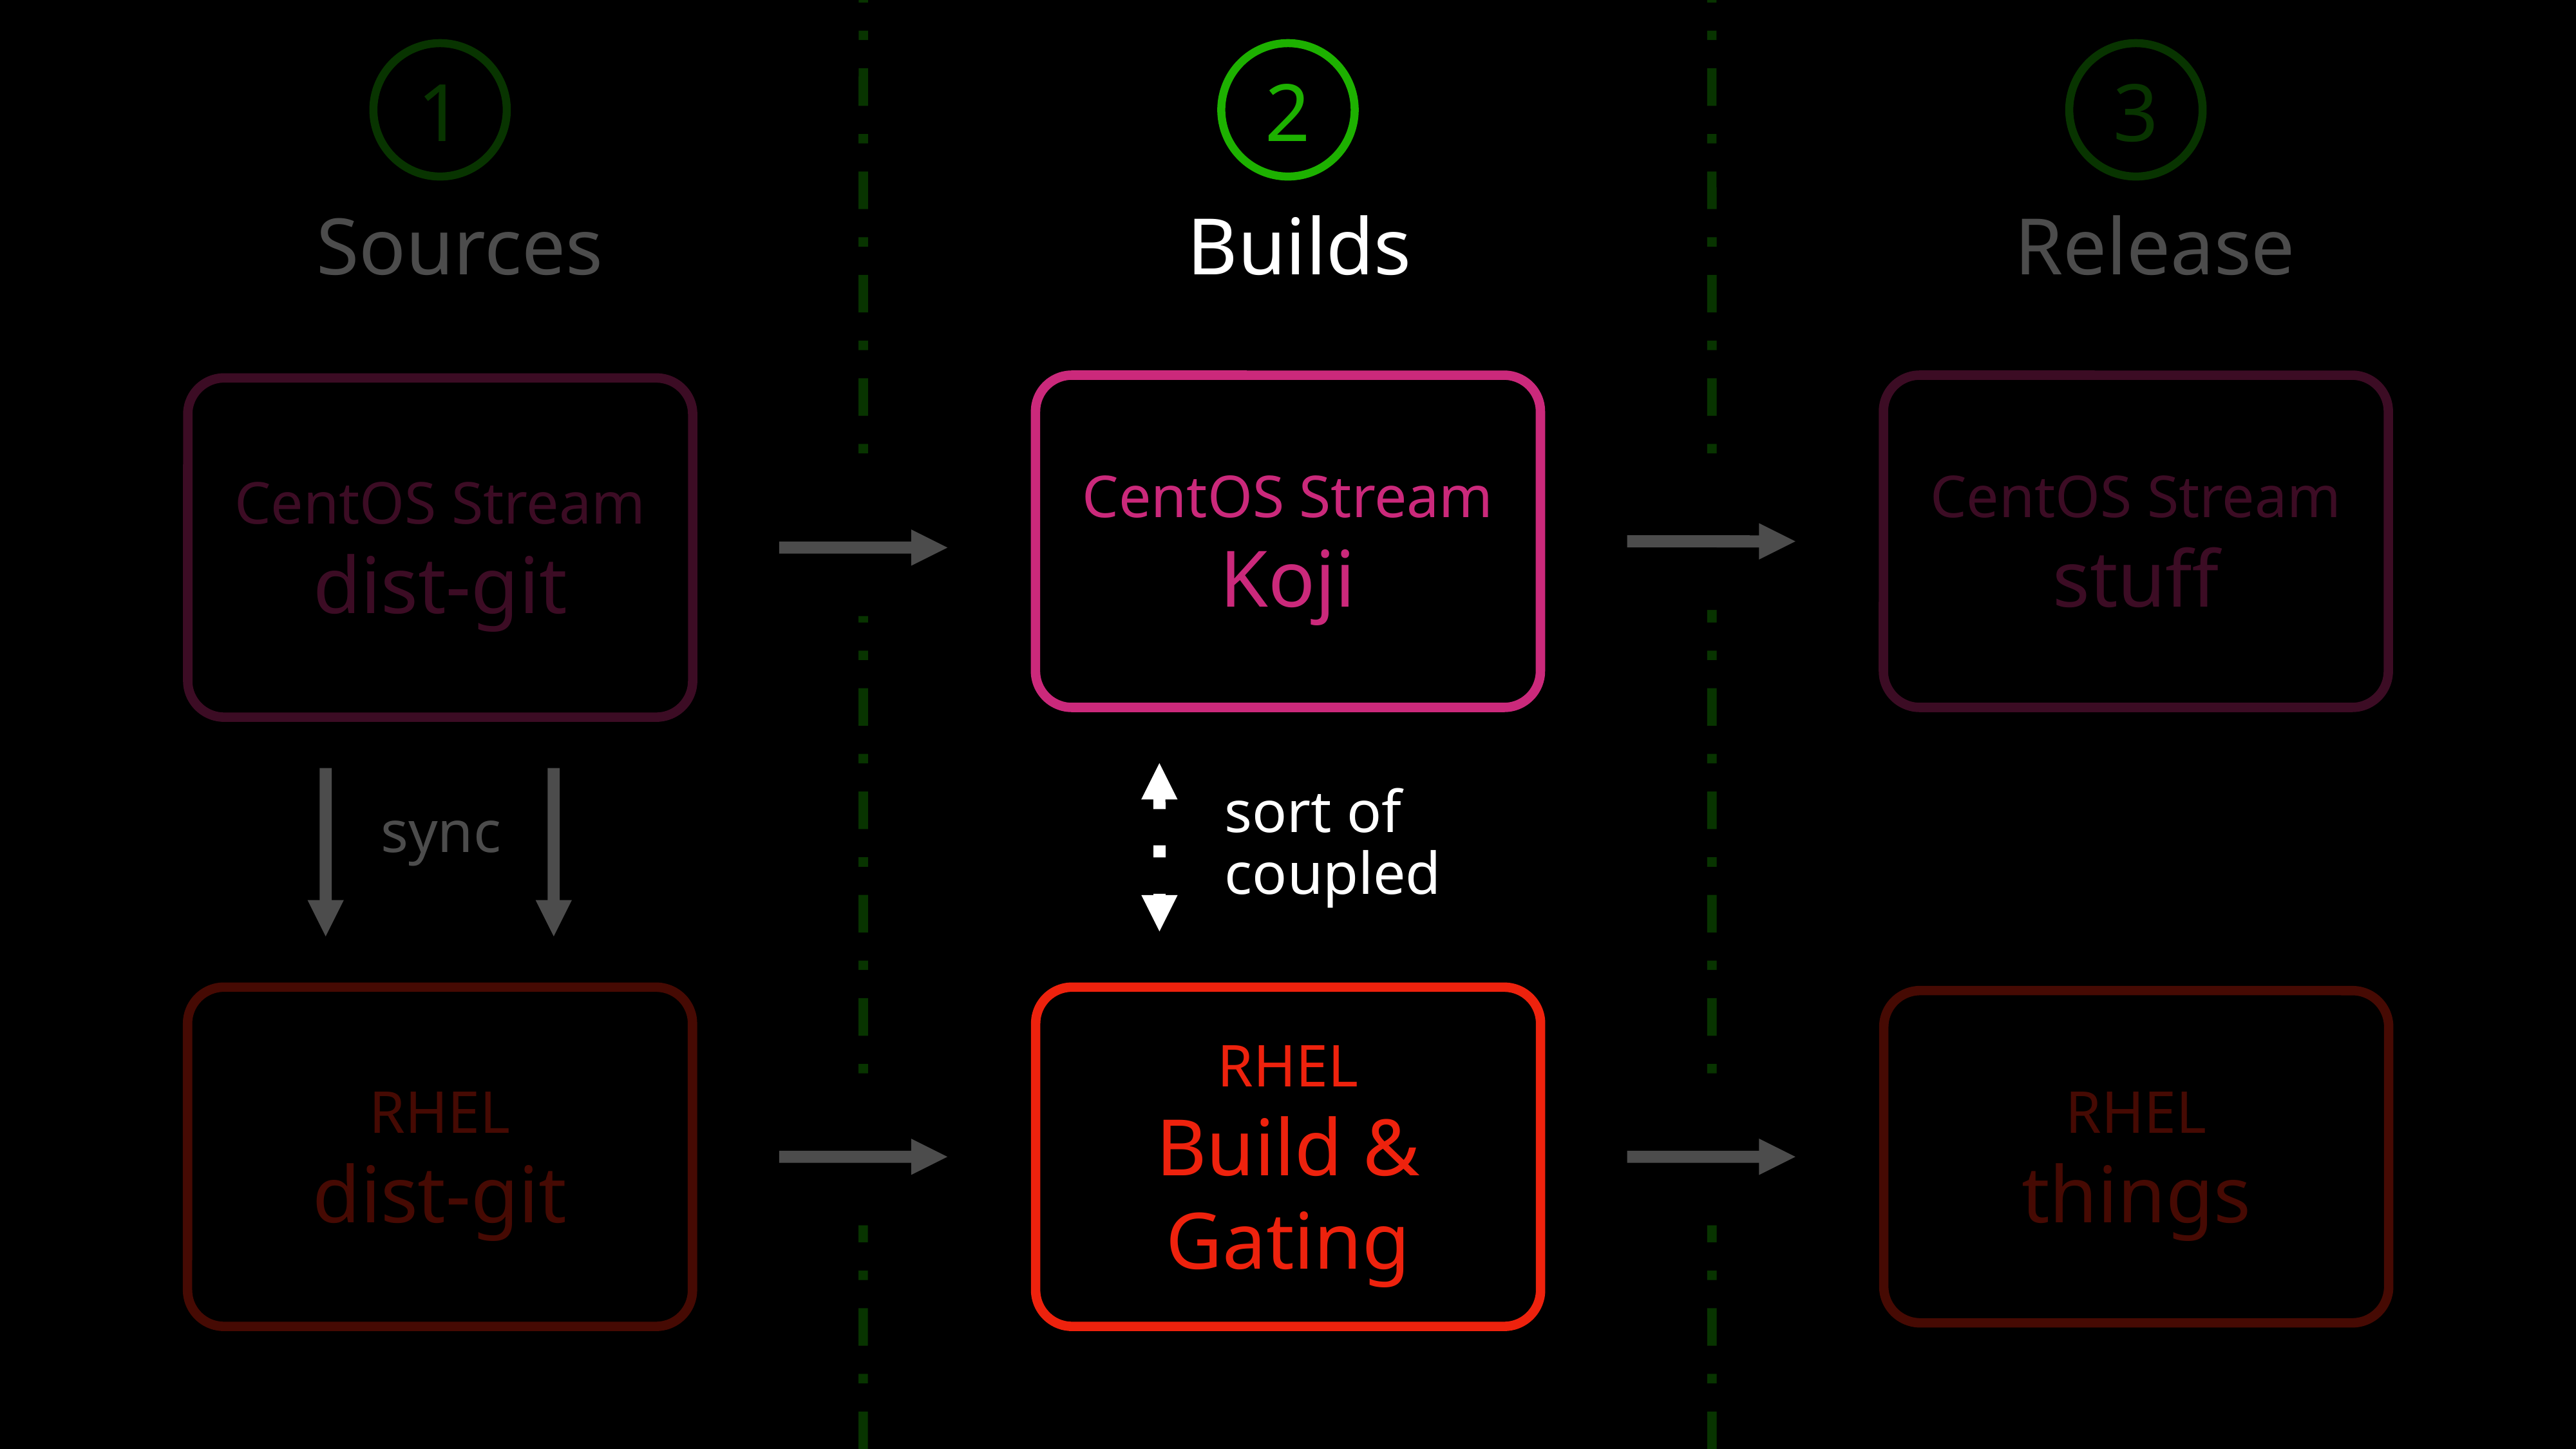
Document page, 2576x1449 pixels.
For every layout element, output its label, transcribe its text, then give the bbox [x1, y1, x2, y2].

text_box sort of coupled [1219, 777, 1473, 913]
text_box Builds [1173, 202, 1425, 297]
text_box [1613, 0, 2468, 1449]
text_box CentOS Stream Koji [1035, 375, 1540, 708]
text_box [104, 0, 959, 1449]
text_box 2 [1221, 43, 1355, 177]
text_box RHEL Build & Gating [1036, 987, 1541, 1327]
